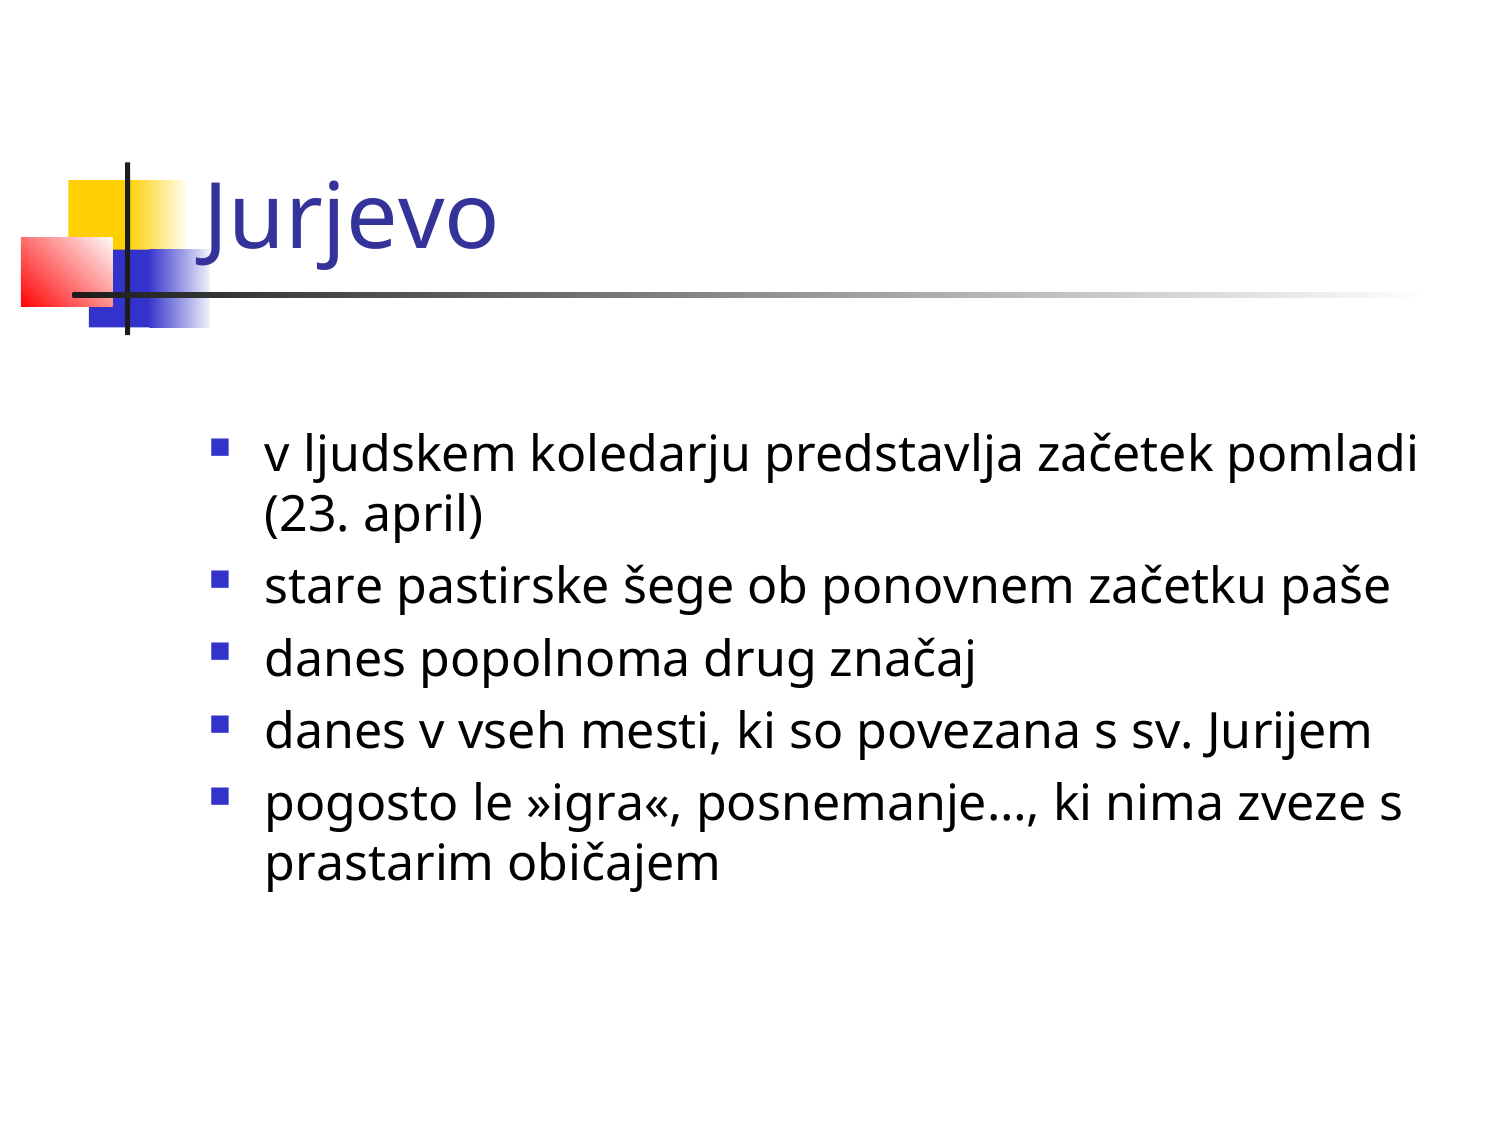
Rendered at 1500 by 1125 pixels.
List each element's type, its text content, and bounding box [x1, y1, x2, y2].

title Jurjevo [188, 35, 1468, 276]
list v ljudskem koledarju predstavlja začetek pomladi (23. april) stare pastirske šege ob ponovnem začetku paše danes popolnoma drug značaj danes v vseh mesti, ki so povezana s sv. Jurijem pogosto le »igra«, posnemanje…, ki nima zveze s prastarim običajem [193, 331, 1469, 1007]
